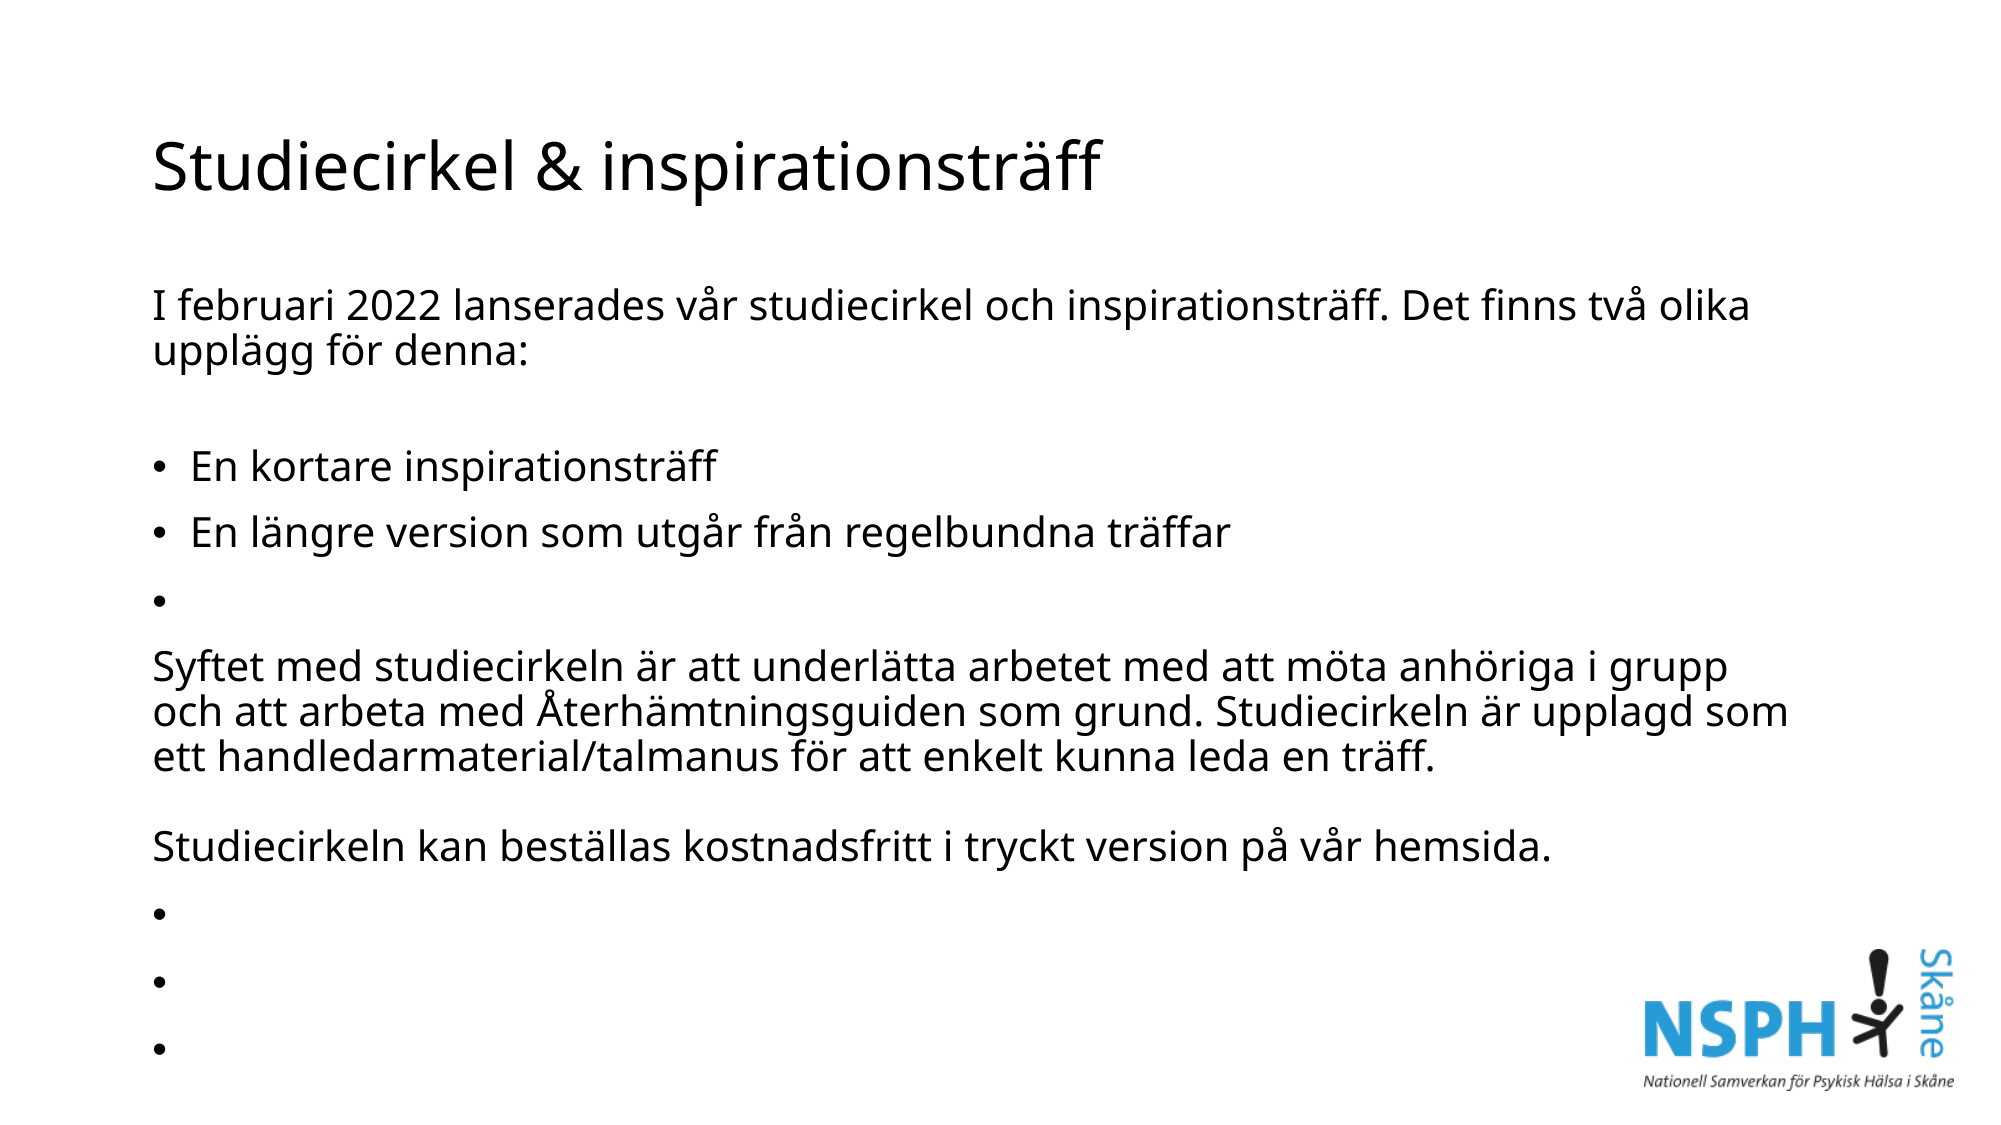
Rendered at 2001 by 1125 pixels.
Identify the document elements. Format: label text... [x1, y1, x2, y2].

picture [1644, 949, 1954, 1091]
title Studiecirkel & inspirationsträff [137, 59, 1863, 278]
list I februari 2022 lanserades vår studiecirkel och inspirationsträff. Det finns två olika upplägg för denna: En kortare inspirationsträff En längre version som utgår från regelbundna träffar Syftet med studiecirkeln är att underlätta arbetet med att möta anhöriga i grupp och att arbeta med Återhämtningsguiden som grund. Studiecirkeln är upplagd som ett handledarmaterial/talmanus för att enkelt kunna leda en träff. Studiecirkeln kan beställas kostnadsfritt i tryckt version på vår hemsida. [137, 277, 1817, 966]
